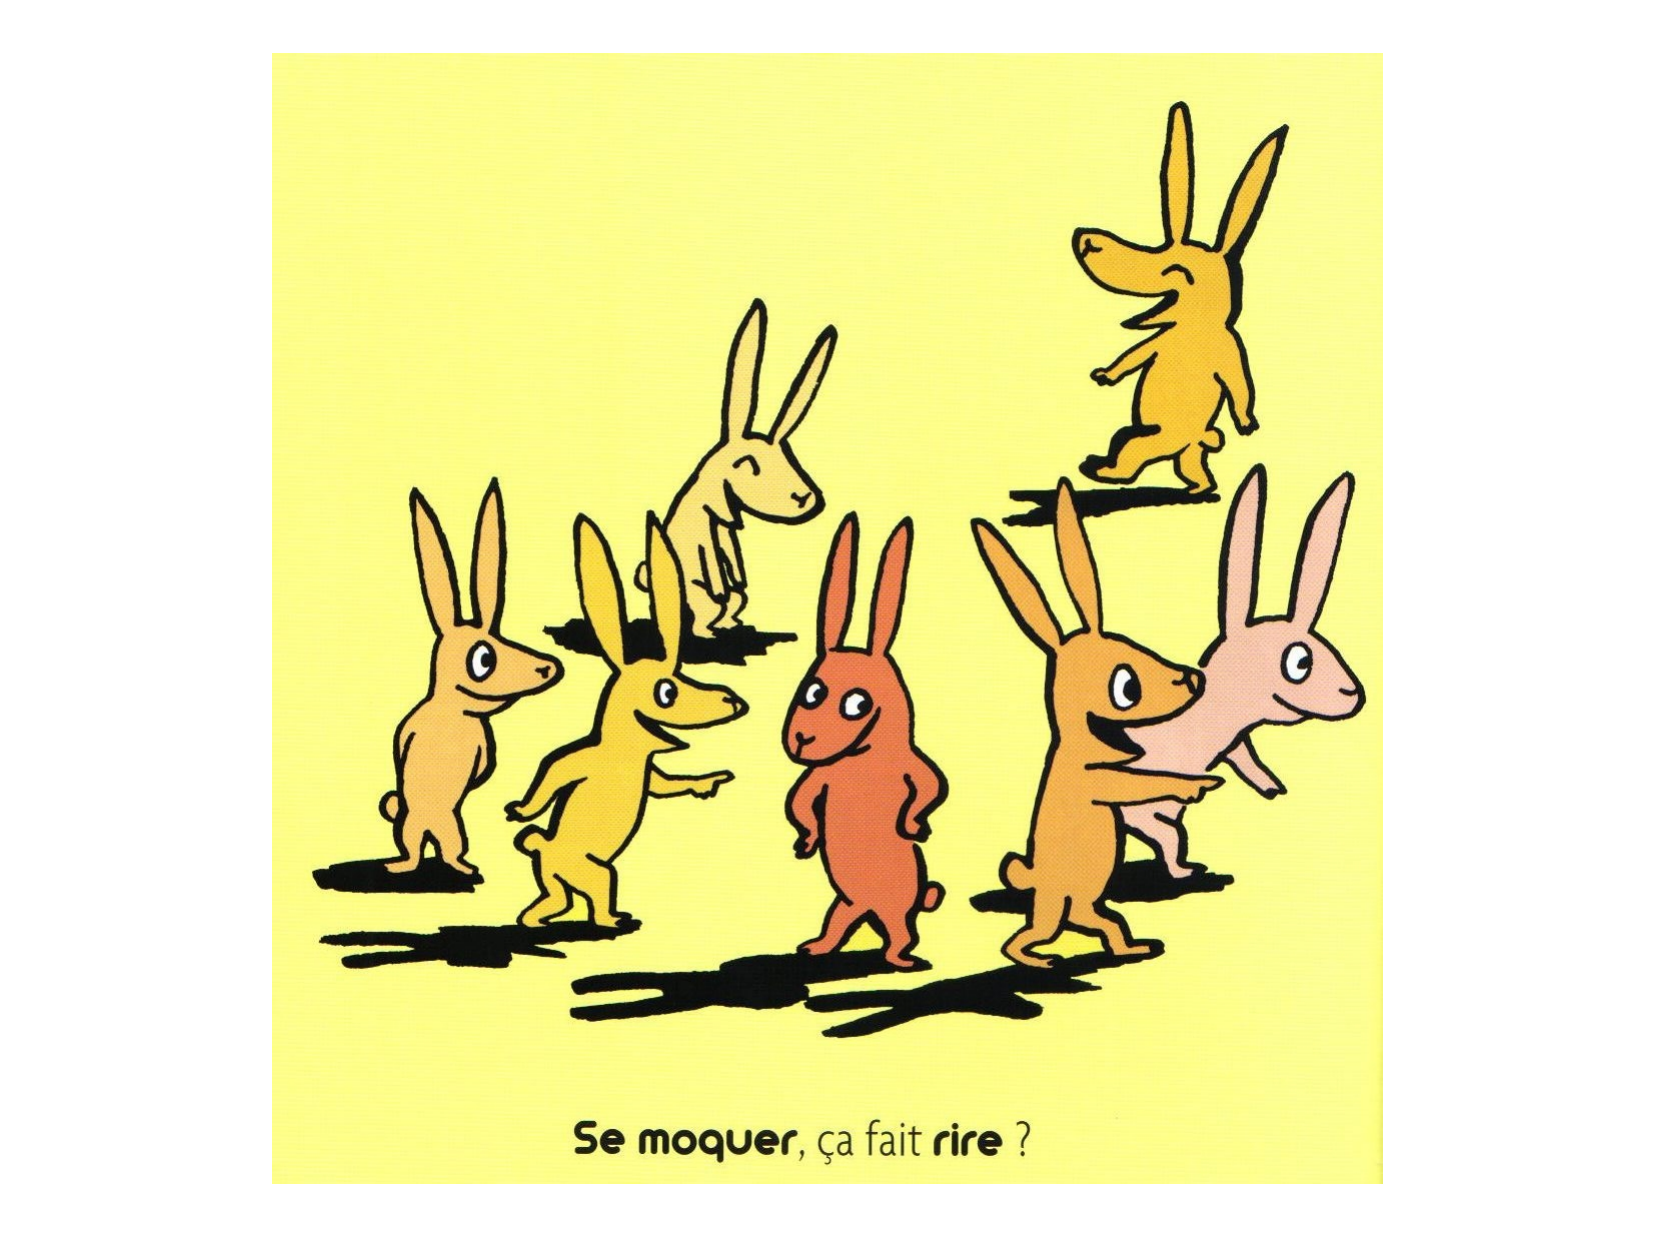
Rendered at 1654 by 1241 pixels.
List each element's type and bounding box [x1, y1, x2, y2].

picture [272, 53, 1383, 1184]
